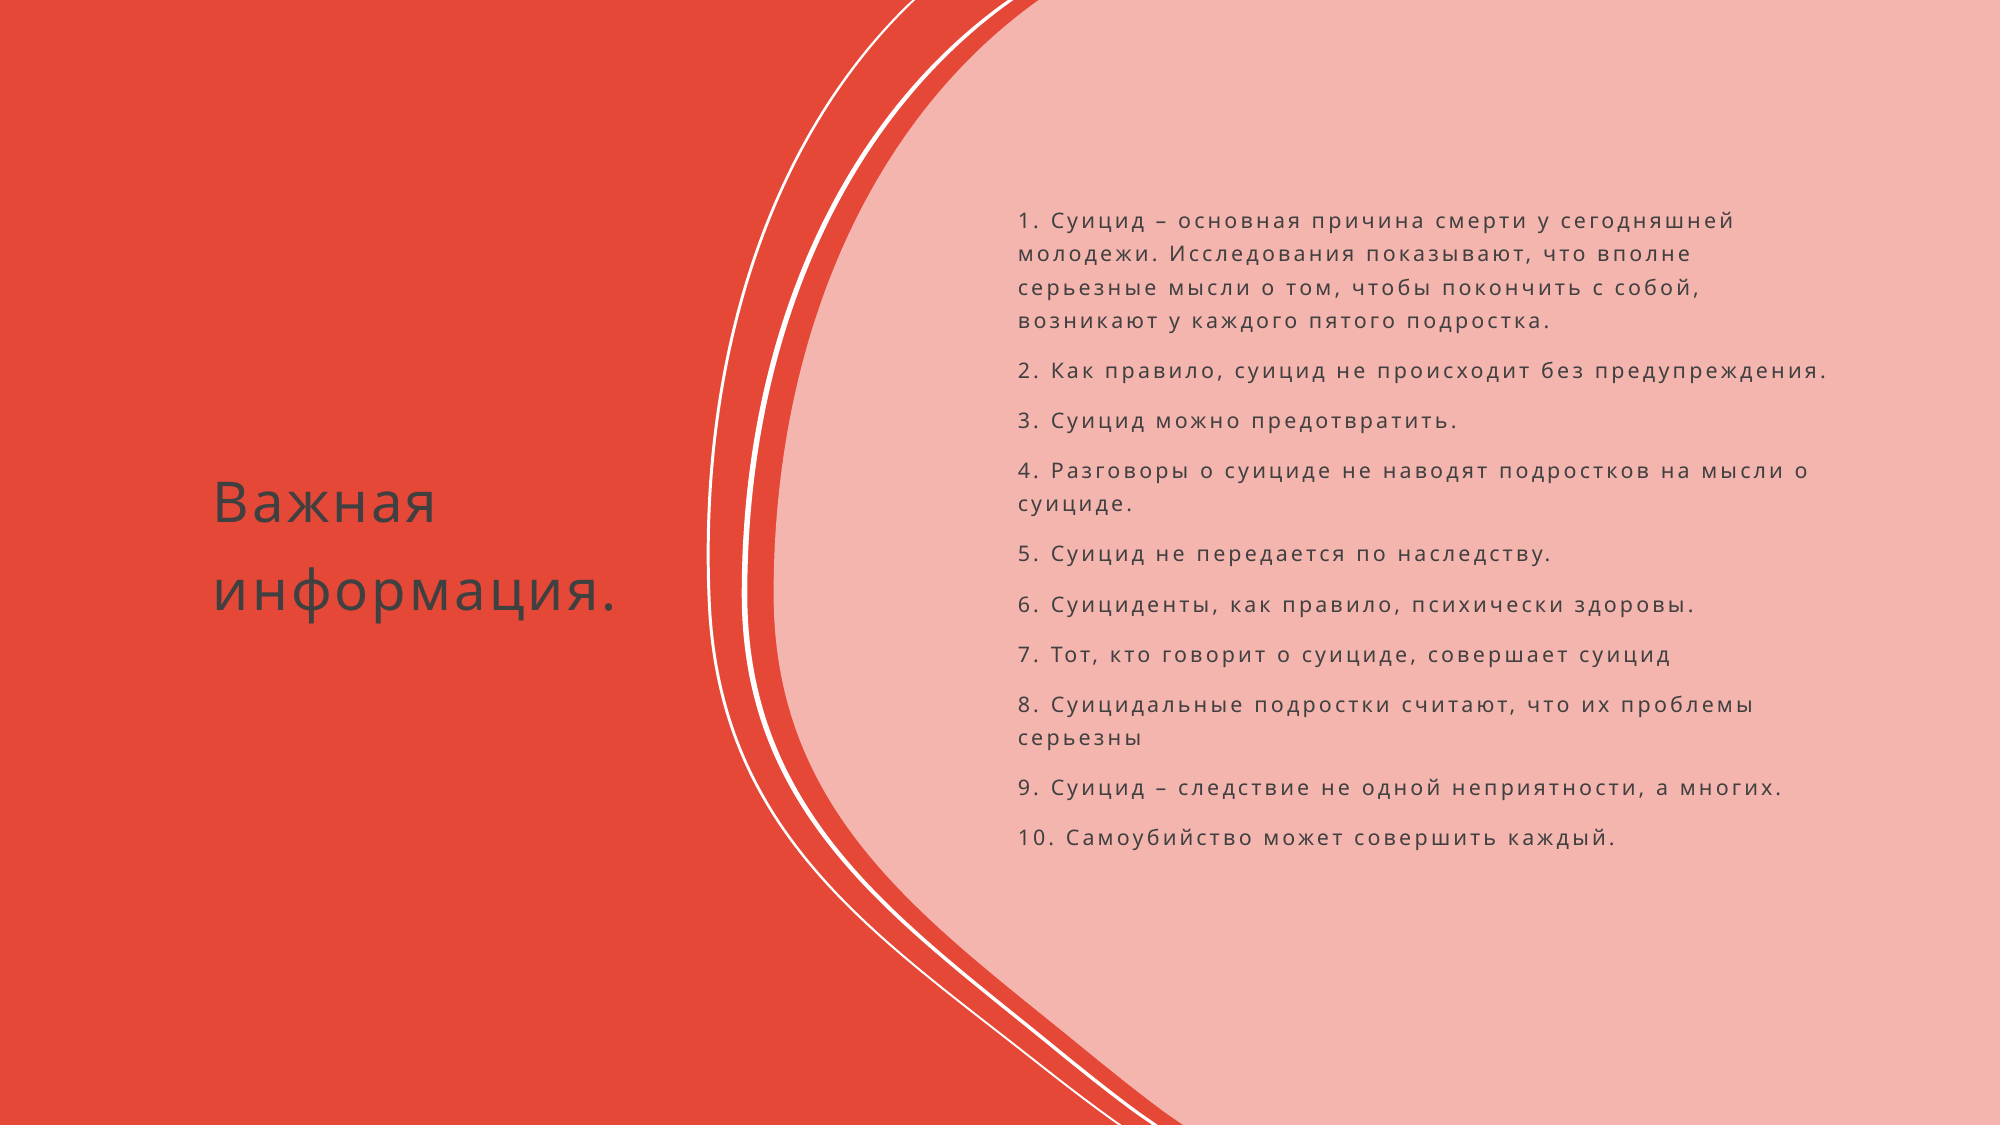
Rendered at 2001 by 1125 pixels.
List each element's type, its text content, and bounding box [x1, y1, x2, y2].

text_box [0, 0, 2000, 1125]
title Важная информация. [194, 181, 690, 884]
list 1. Суицид – основная причина смерти у сегодняшней молодежи. Исследования показывают, что вполне серьезные мысли о том, чтобы покончить с собой, возникают у каждого пятого подростка. 2. Как правило, суицид не происходит без предупреждения. 3. Суицид можно предотвратить. 4. Разговоры о суициде не наводят подростков на мысли о суициде. 5. Суицид не передается по наследству. 6. Суициденты, как правило, психически здоровы. 7. Тот, кто говорит о суициде, совершает суицид 8. Суицидальные подростки считают, что их проблемы серьезны 9. Суицид – следствие не одной неприятности, а многих. 10. Самоубийство может совершить каждый. [999, 181, 1850, 884]
